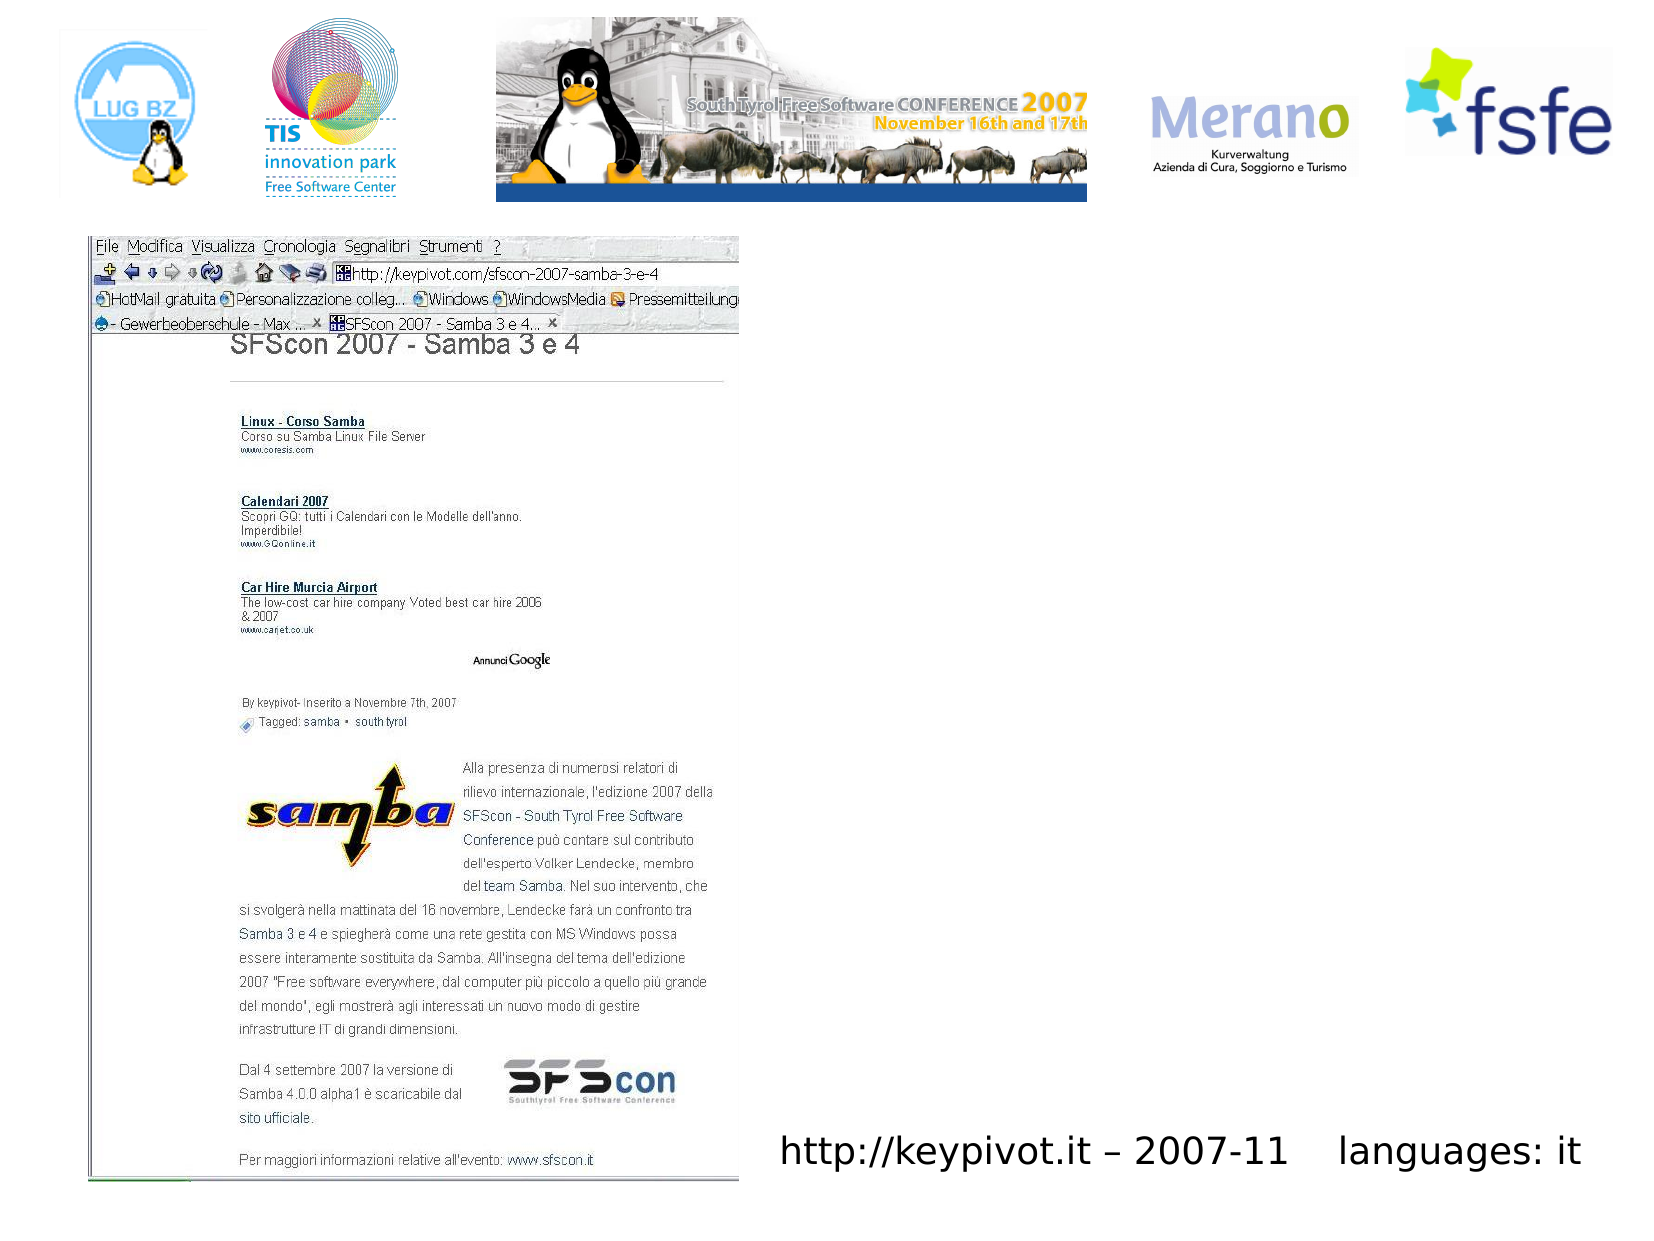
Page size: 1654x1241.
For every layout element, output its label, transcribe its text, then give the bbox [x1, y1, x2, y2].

picture [1151, 96, 1359, 177]
picture [1405, 47, 1613, 156]
picture [496, 17, 1087, 202]
picture [59, 29, 220, 198]
picture [265, 18, 398, 197]
picture [88, 236, 739, 1182]
text_box http://keypivot.it – 2007-11 languages: it [649, 1122, 1654, 1181]
